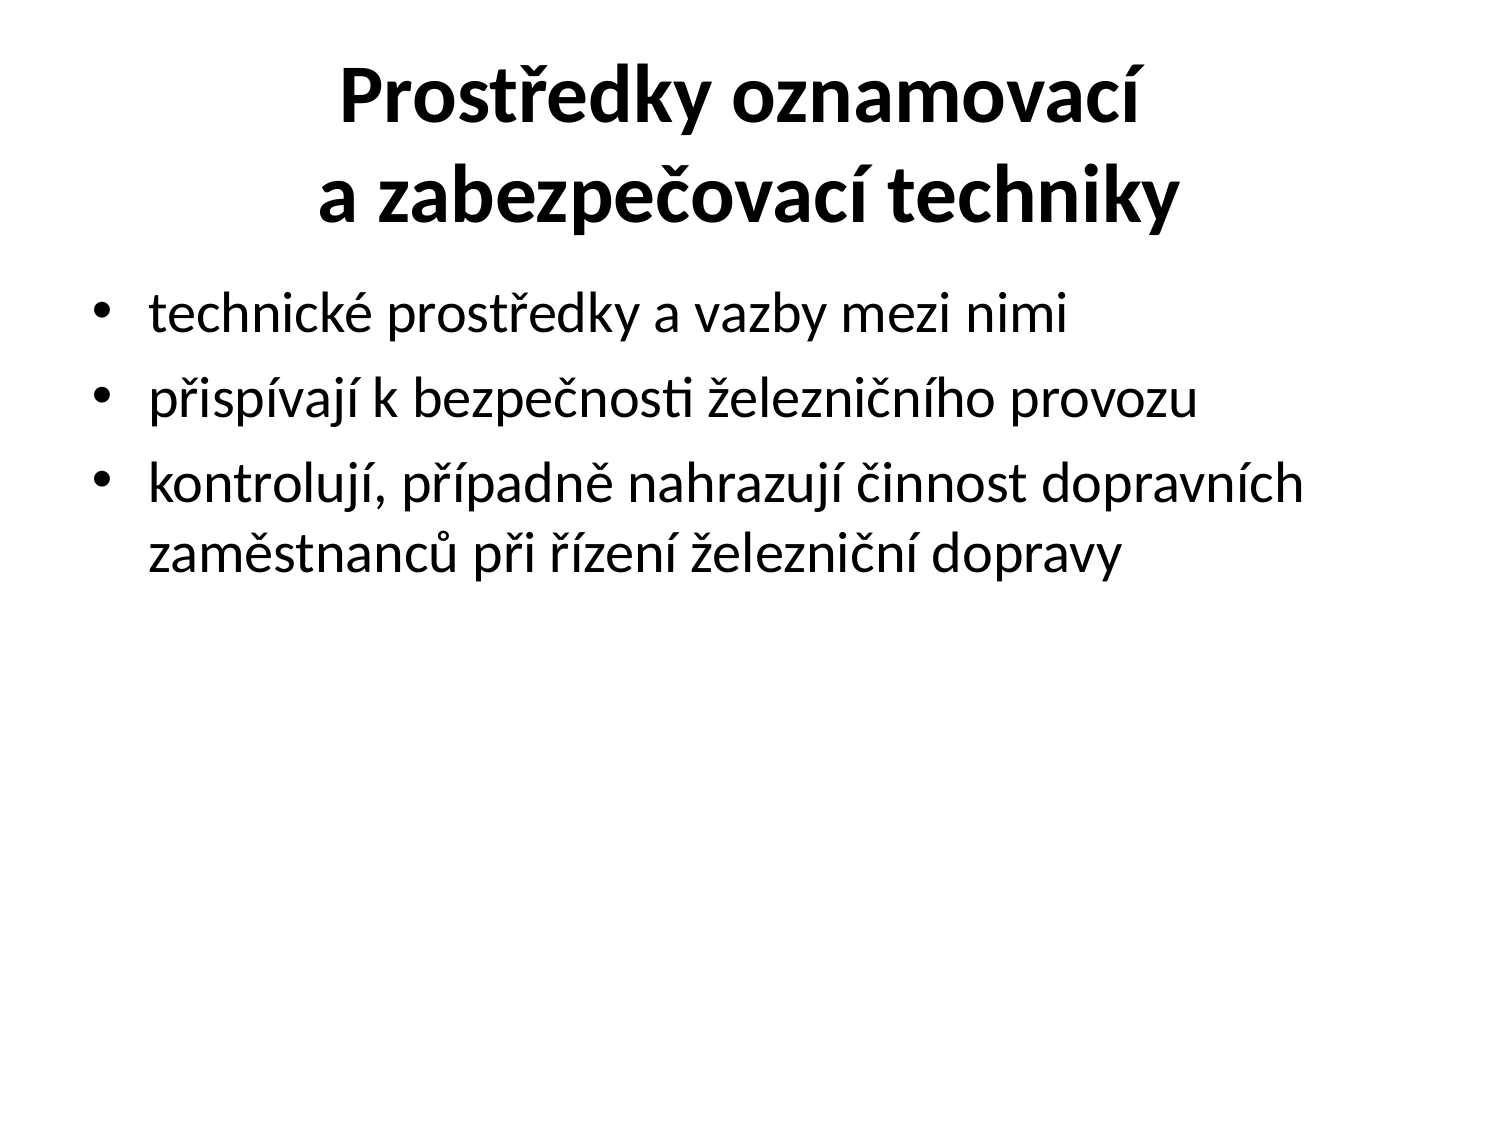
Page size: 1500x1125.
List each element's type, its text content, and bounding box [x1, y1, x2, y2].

title Prostředky oznamovací a zabezpečovací techniky [75, 31, 1426, 247]
list technické prostředky a vazby mezi nimi přispívají k bezpečnosti železničního provozu kontrolují, případně nahrazují činnost dopravních zaměstnanců při řízení železniční dopravy [76, 267, 1427, 1010]
